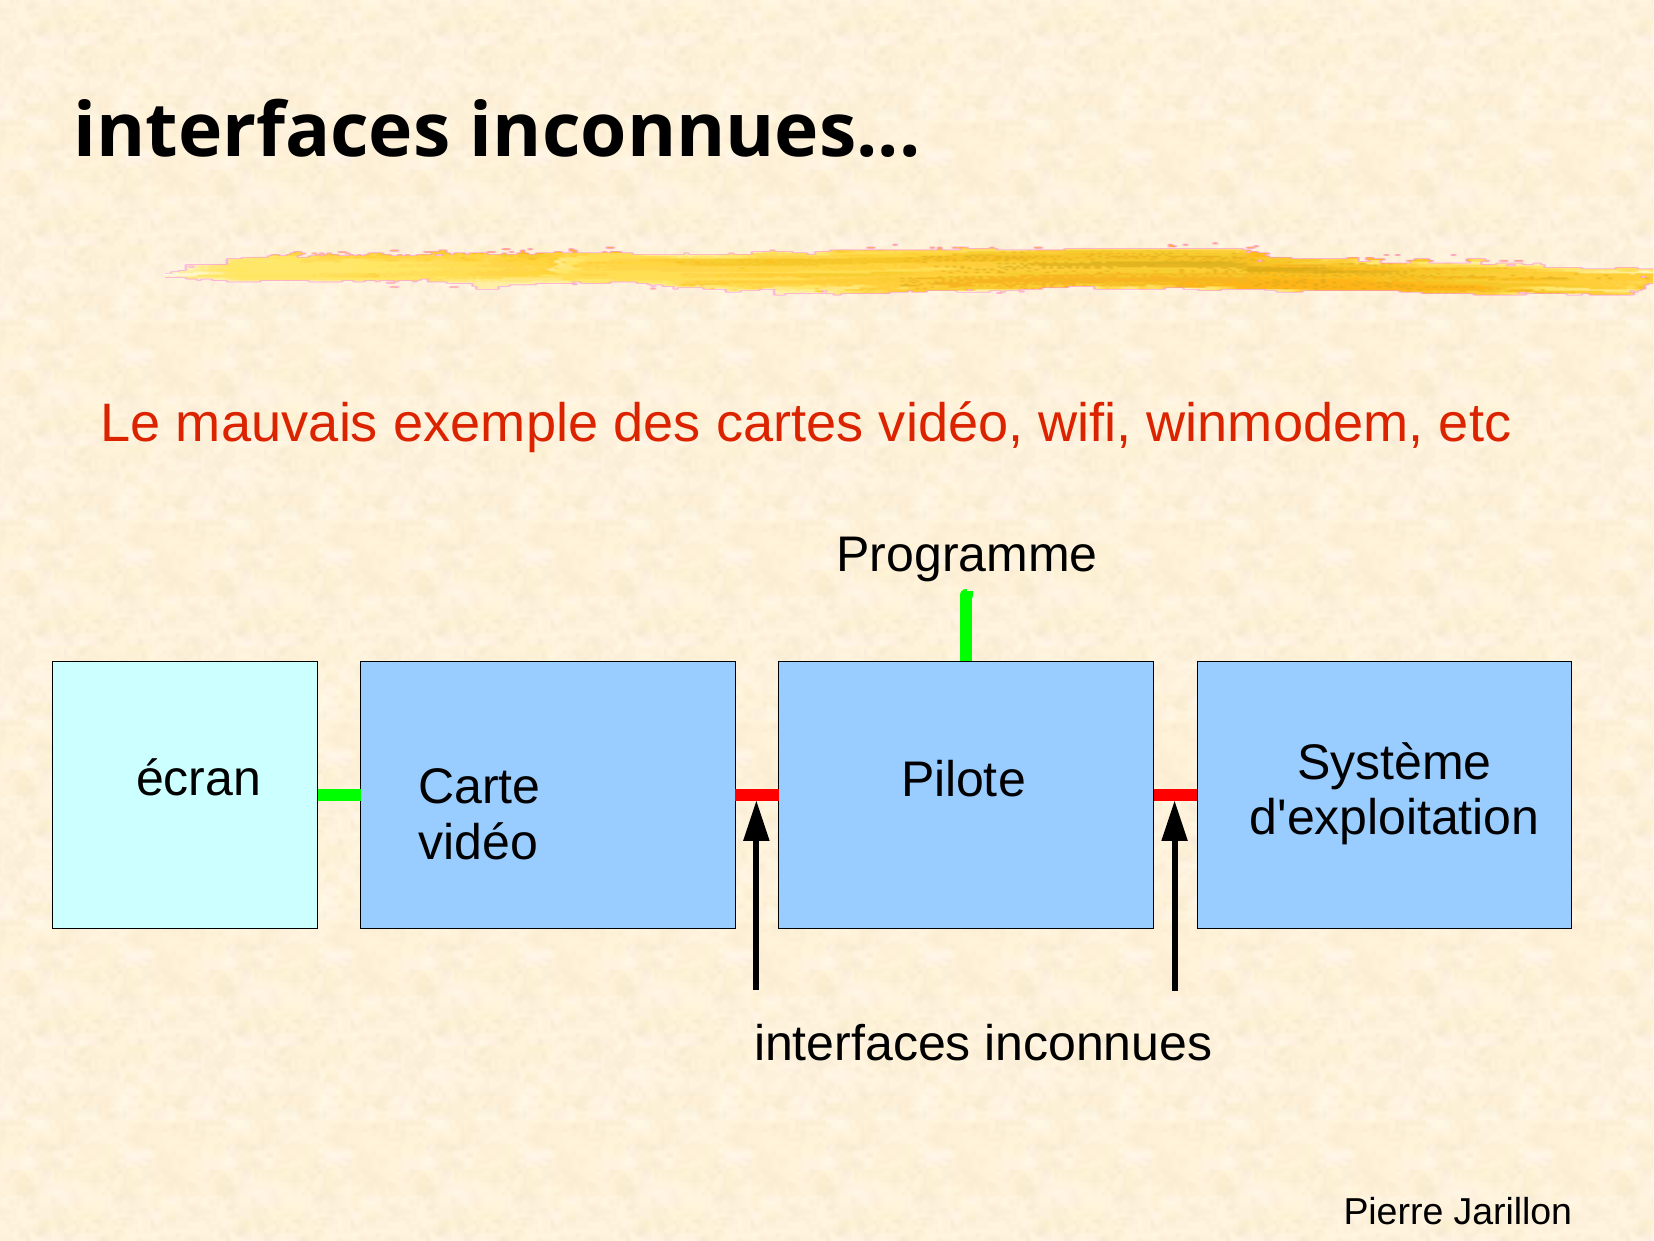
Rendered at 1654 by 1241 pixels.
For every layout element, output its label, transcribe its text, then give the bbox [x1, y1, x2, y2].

text_box interfaces inconnues [739, 1007, 1350, 1080]
picture [0, 0, 1654, 1241]
text_box Carte vidéo [403, 751, 676, 878]
text_box [360, 661, 736, 929]
title interfaces inconnues... [73, 2, 1479, 254]
text_box [1197, 661, 1572, 929]
text_box Système d'exploitation [1234, 726, 1555, 894]
text_box écran [121, 742, 276, 815]
text_box Programme [730, 519, 1205, 591]
text_box [52, 661, 318, 929]
text_box Pilote [886, 743, 1078, 816]
text_box Le mauvais exemple des cartes vidéo, wifi, winmodem, etc [85, 384, 1627, 463]
text_box [778, 661, 1154, 929]
